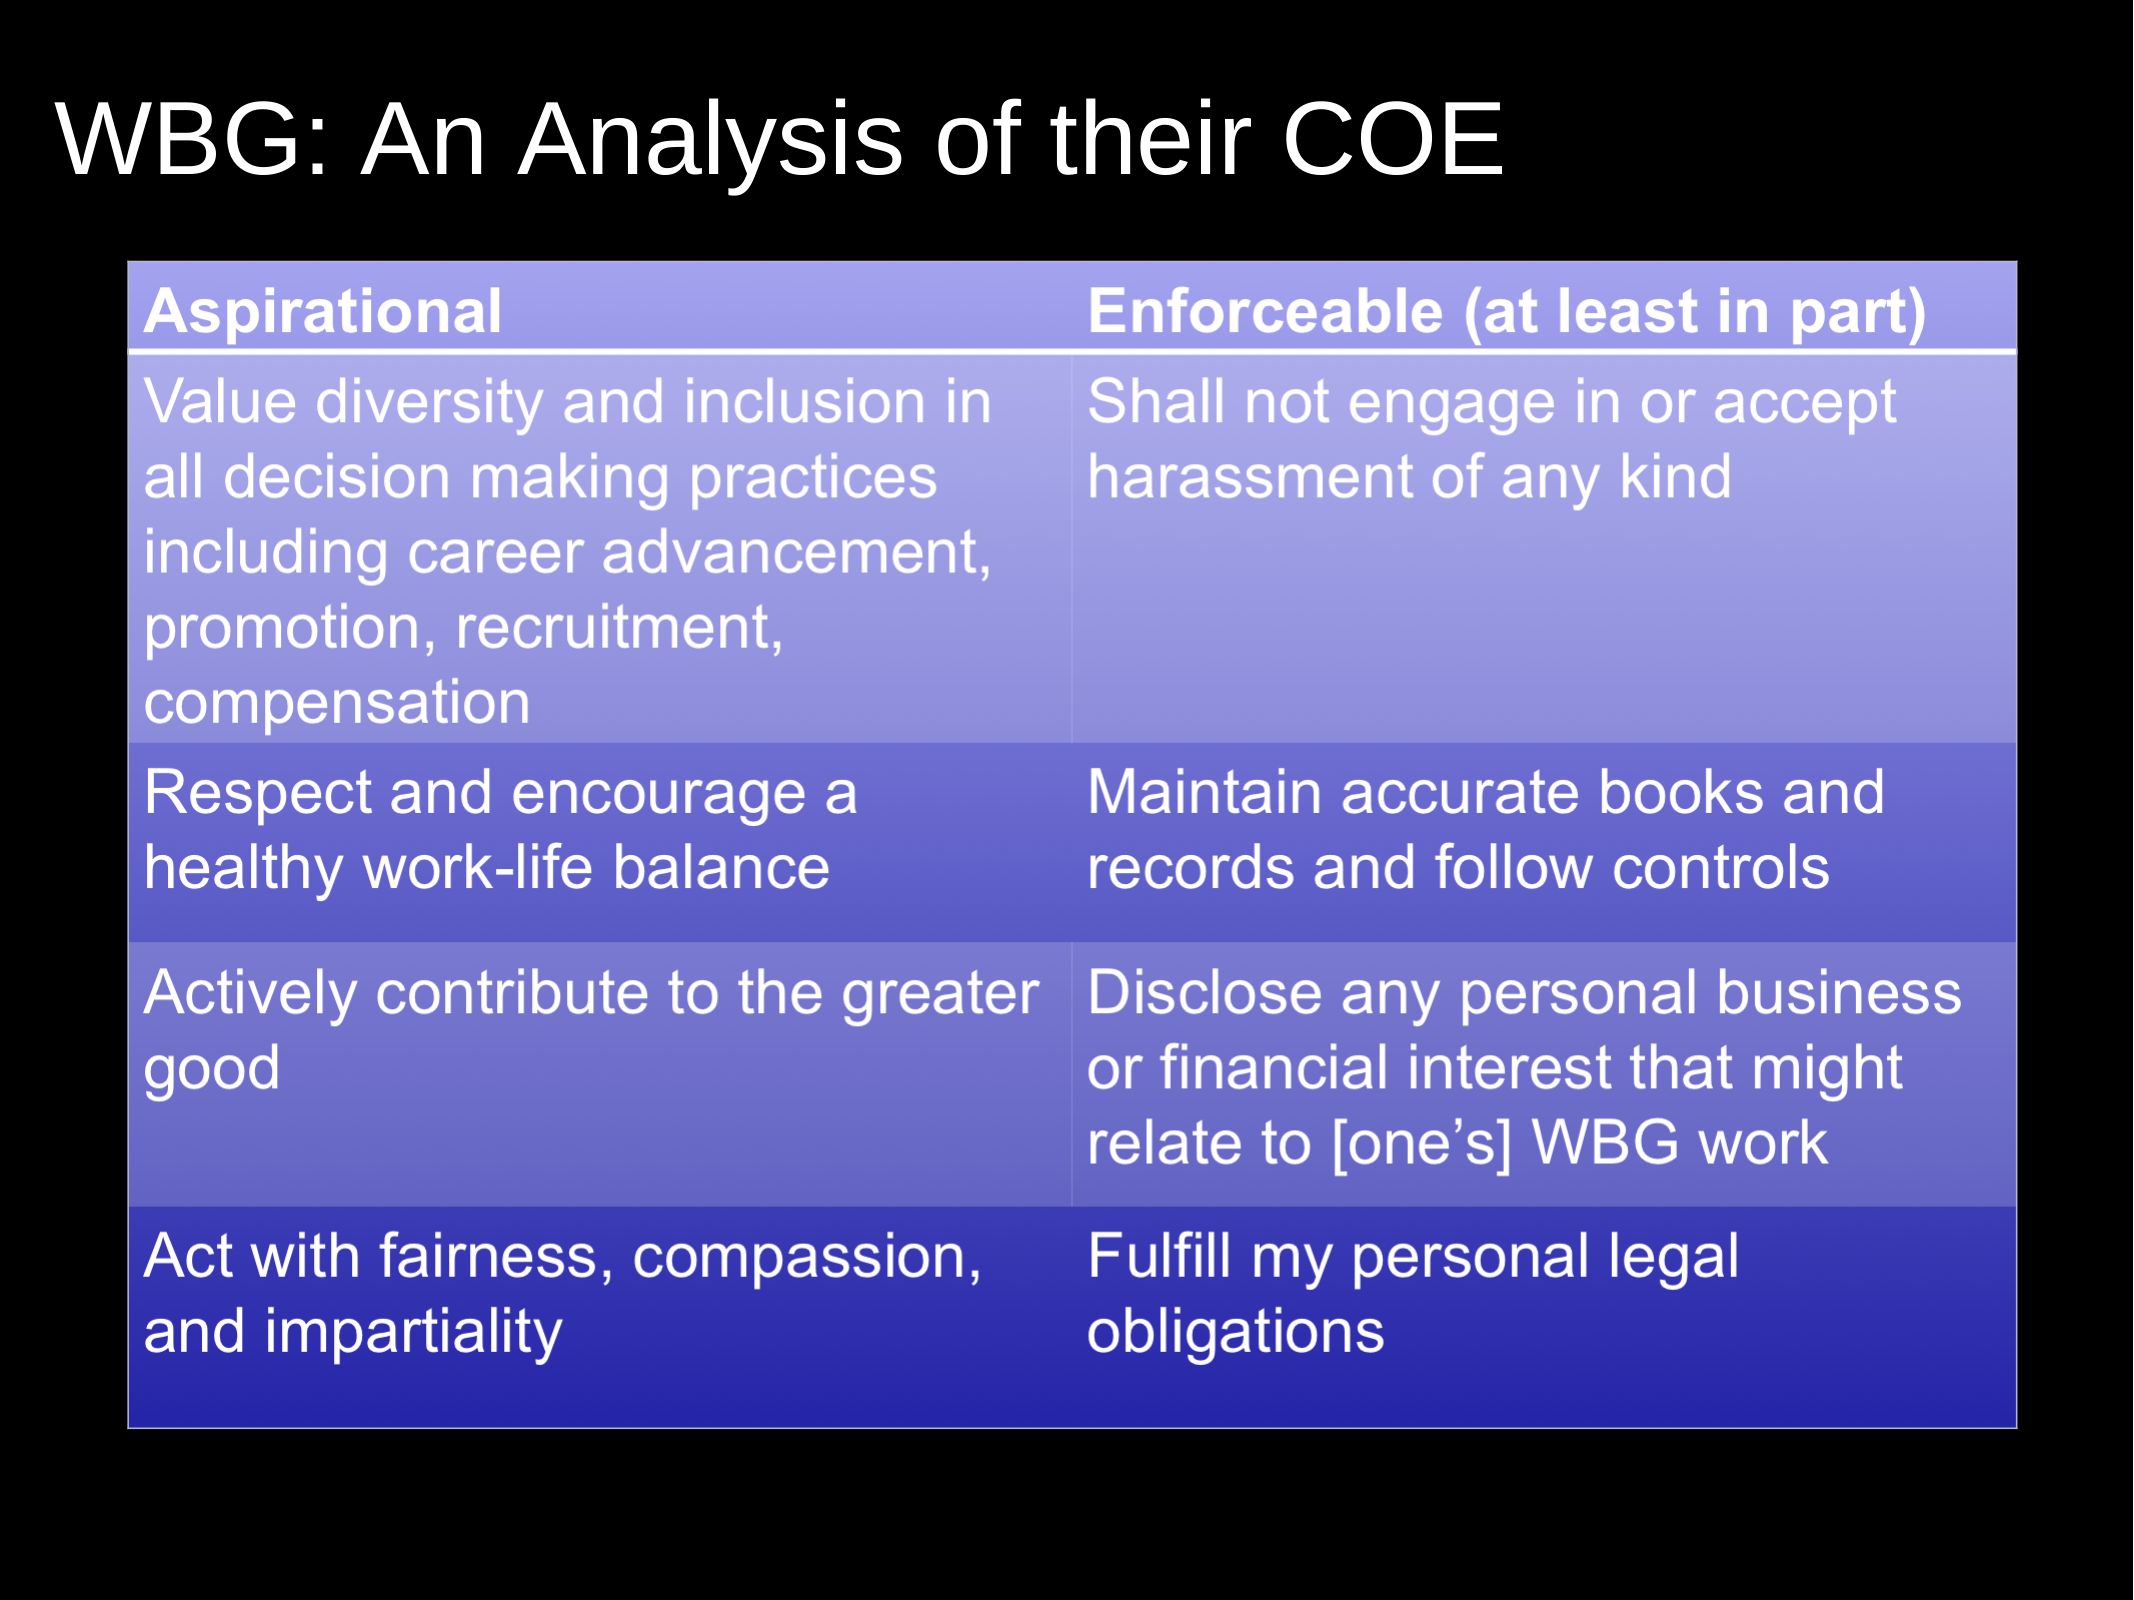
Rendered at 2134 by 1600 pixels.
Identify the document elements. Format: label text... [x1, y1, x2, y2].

text_box WBG: An Analysis of their COE [54, 70, 1510, 196]
picture [116, 250, 2029, 1441]
